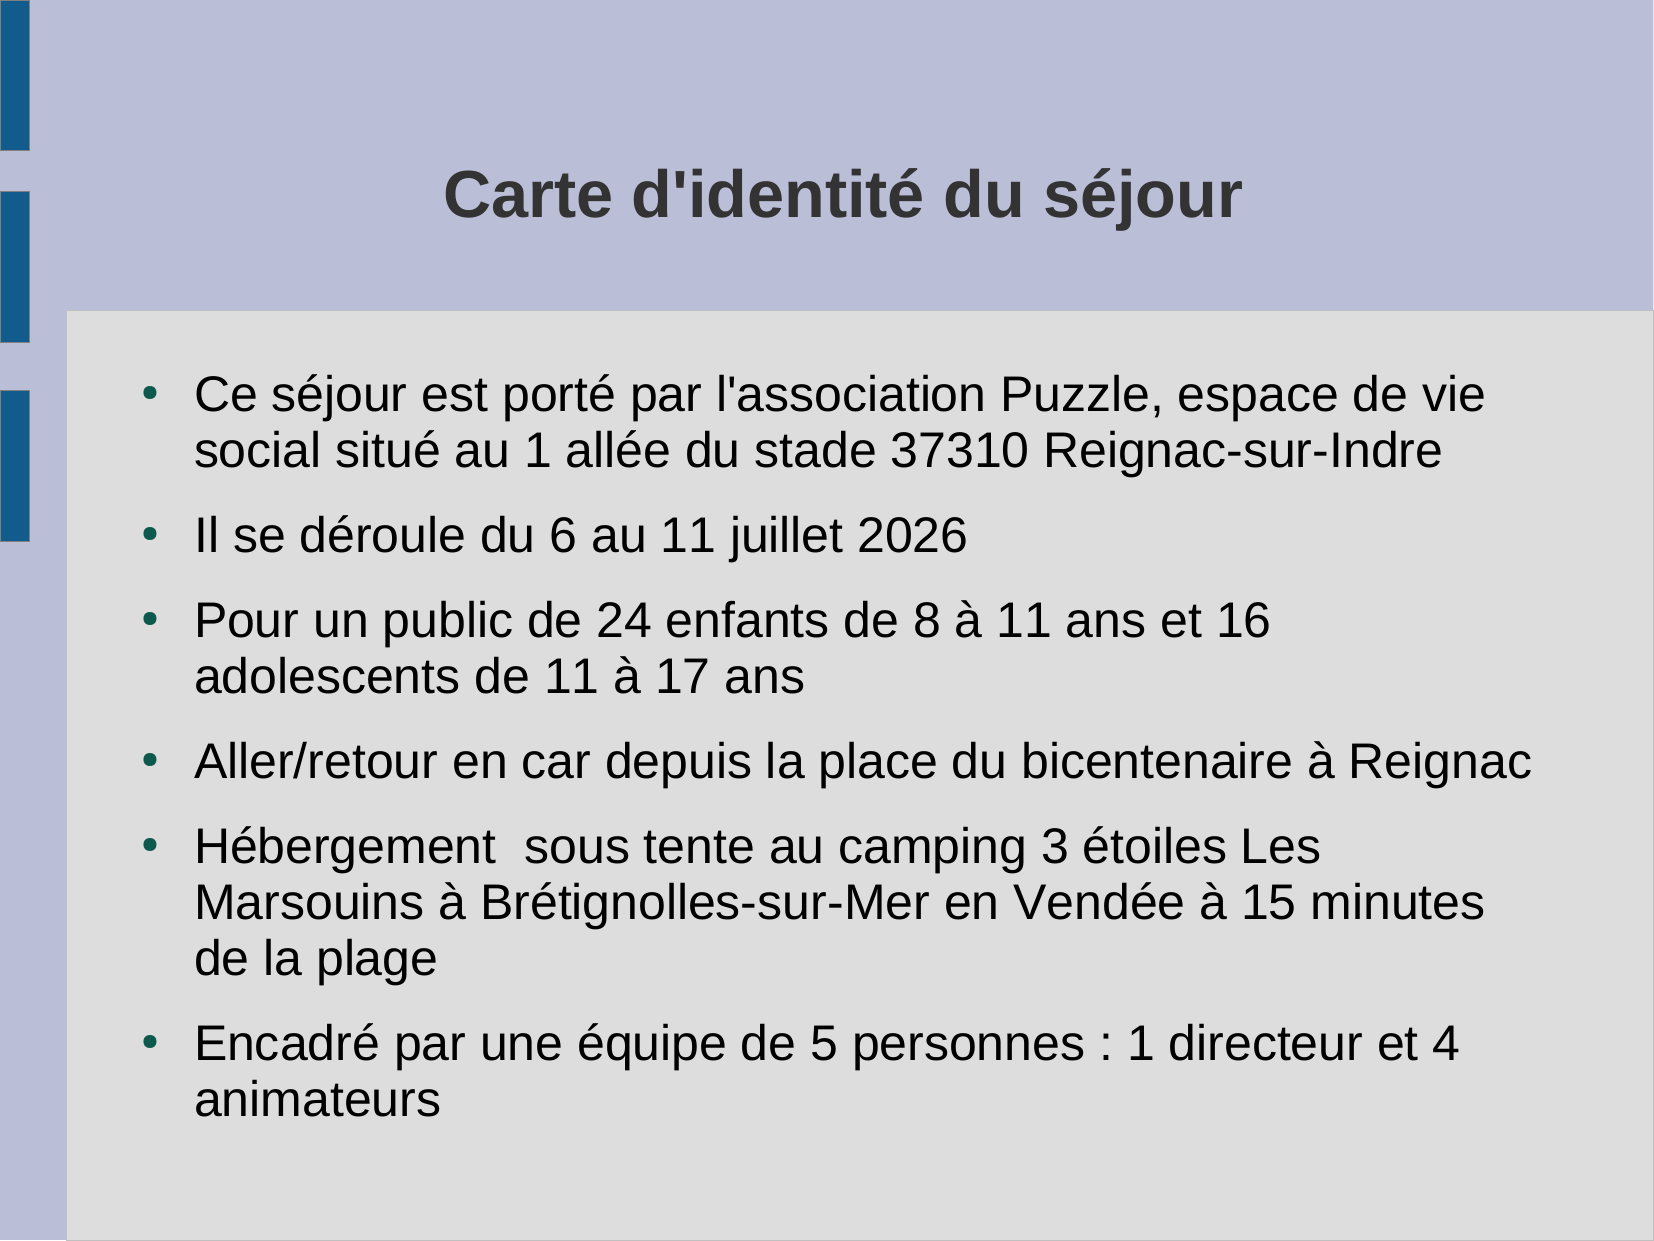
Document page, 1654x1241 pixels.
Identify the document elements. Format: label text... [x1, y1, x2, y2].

list Ce séjour est porté par l'association Puzzle, espace de vie social situé au 1 allée du stade 37310 Reignac-sur-Indre Il se déroule du 6 au 11 juillet 2026 Pour un public de 24 enfants de 8 à 11 ans et 16 adolescents de 11 à 17 ans Aller/retour en car depuis la place du bicentenaire à Reignac Hébergement sous tente au camping 3 étoiles Les Marsouins à Brétignolles-sur-Mer en Vendée à 15 minutes de la plage Encadré par une équipe de 5 personnes : 1 directeur et 4 animateurs [123, 366, 1536, 1213]
title Carte d'identité du séjour [121, 91, 1534, 299]
